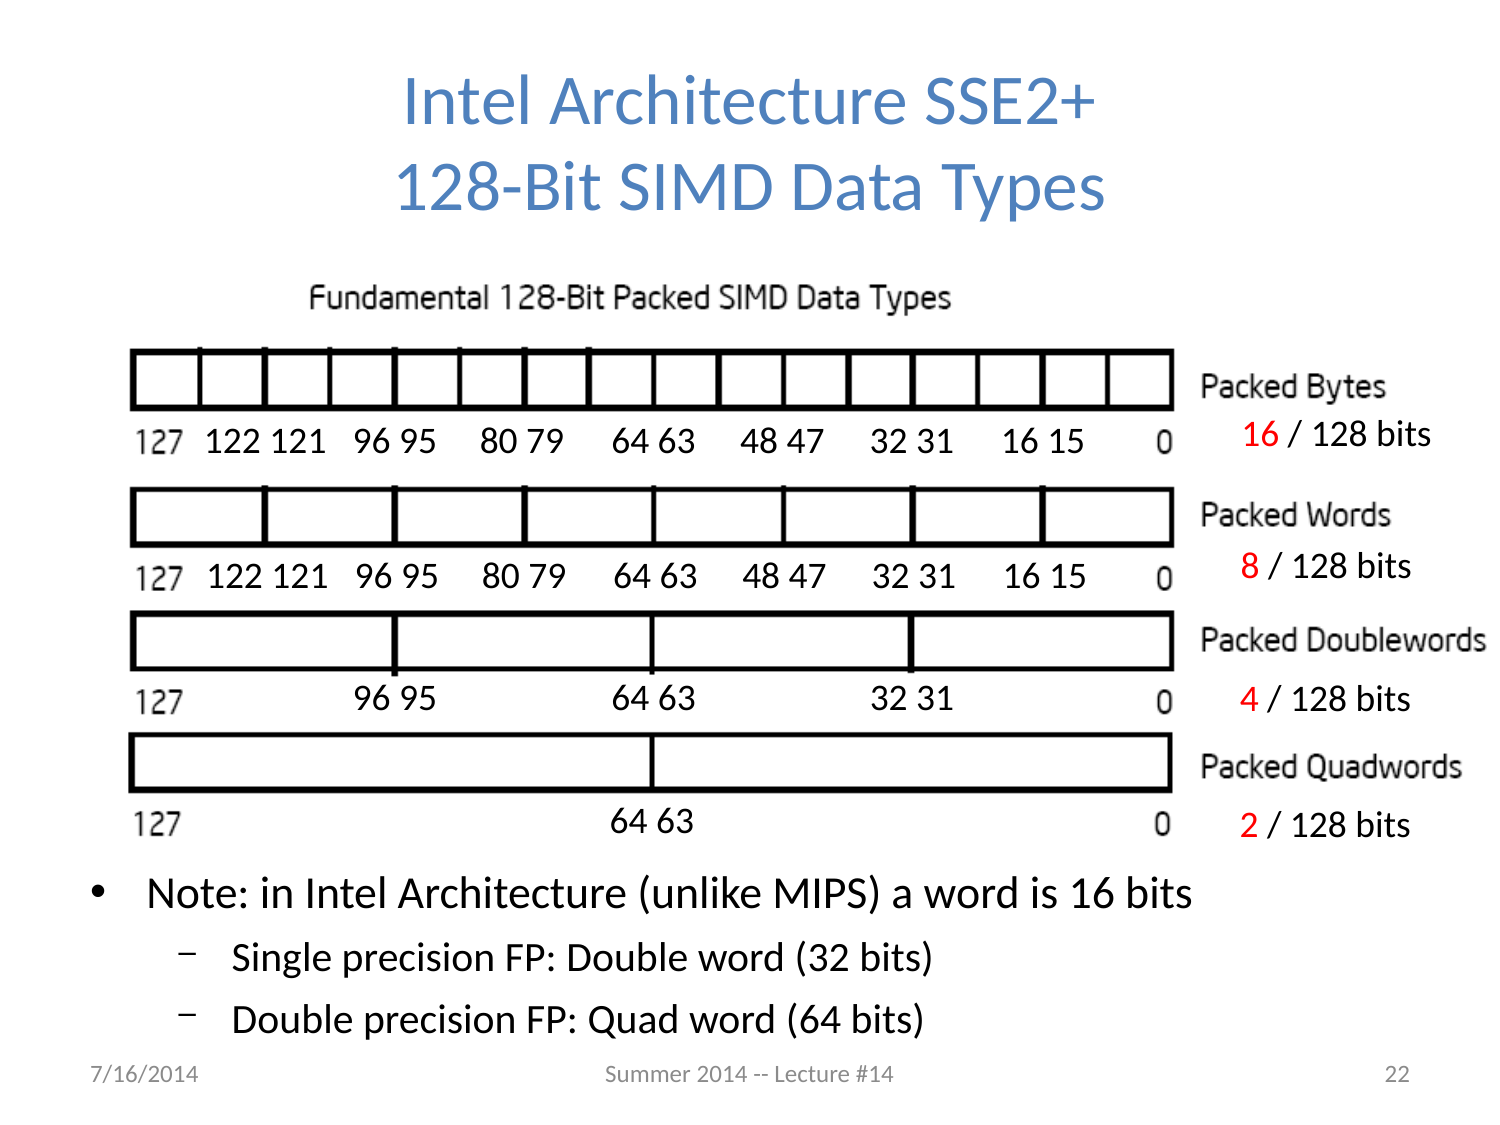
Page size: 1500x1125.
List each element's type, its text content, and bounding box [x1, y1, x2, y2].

text_box 64 63 [594, 788, 709, 849]
text_box 32 31 [854, 408, 970, 469]
list Note: in Intel Architecture (unlike MIPS) a word is 16 bits Single precision FP: Double word (32 bits) Double precision FP: Quad word (64 bits) [75, 855, 1464, 1117]
text_box 8 / 128 bits [1225, 534, 1428, 594]
text_box 96 95 [337, 665, 453, 726]
text_box 48 47 [725, 408, 840, 469]
text_box 80 79 [465, 408, 580, 469]
text_box 122 121 [189, 408, 342, 469]
text_box 122 121 [191, 543, 344, 604]
slide_number <number> [1074, 1042, 1425, 1103]
text_box 80 79 [467, 543, 582, 604]
text_box 64 63 [598, 543, 713, 604]
text_box 32 31 [855, 665, 970, 726]
slide_number 7/16/2014 [75, 1042, 425, 1103]
text_box 64 63 [596, 665, 711, 726]
text_box 2 / 128 bits [1224, 792, 1427, 853]
text_box 16 / 128 bits [1226, 401, 1447, 462]
text_box 48 47 [727, 543, 842, 604]
text_box 32 31 [856, 543, 972, 604]
text_box 96 95 [344, 543, 455, 604]
text_box 4 / 128 bits [1225, 666, 1427, 727]
footer Summer 2014 -- Lecture #14 [512, 1042, 988, 1103]
text_box 96 95 [342, 408, 453, 469]
title Intel Architecture SSE2+ 128-Bit SIMD Data Types [75, 45, 1425, 233]
text_box 16 15 [985, 408, 1101, 469]
text_box 64 63 [596, 408, 711, 469]
picture [127, 270, 1500, 856]
text_box 16 15 [987, 543, 1103, 604]
